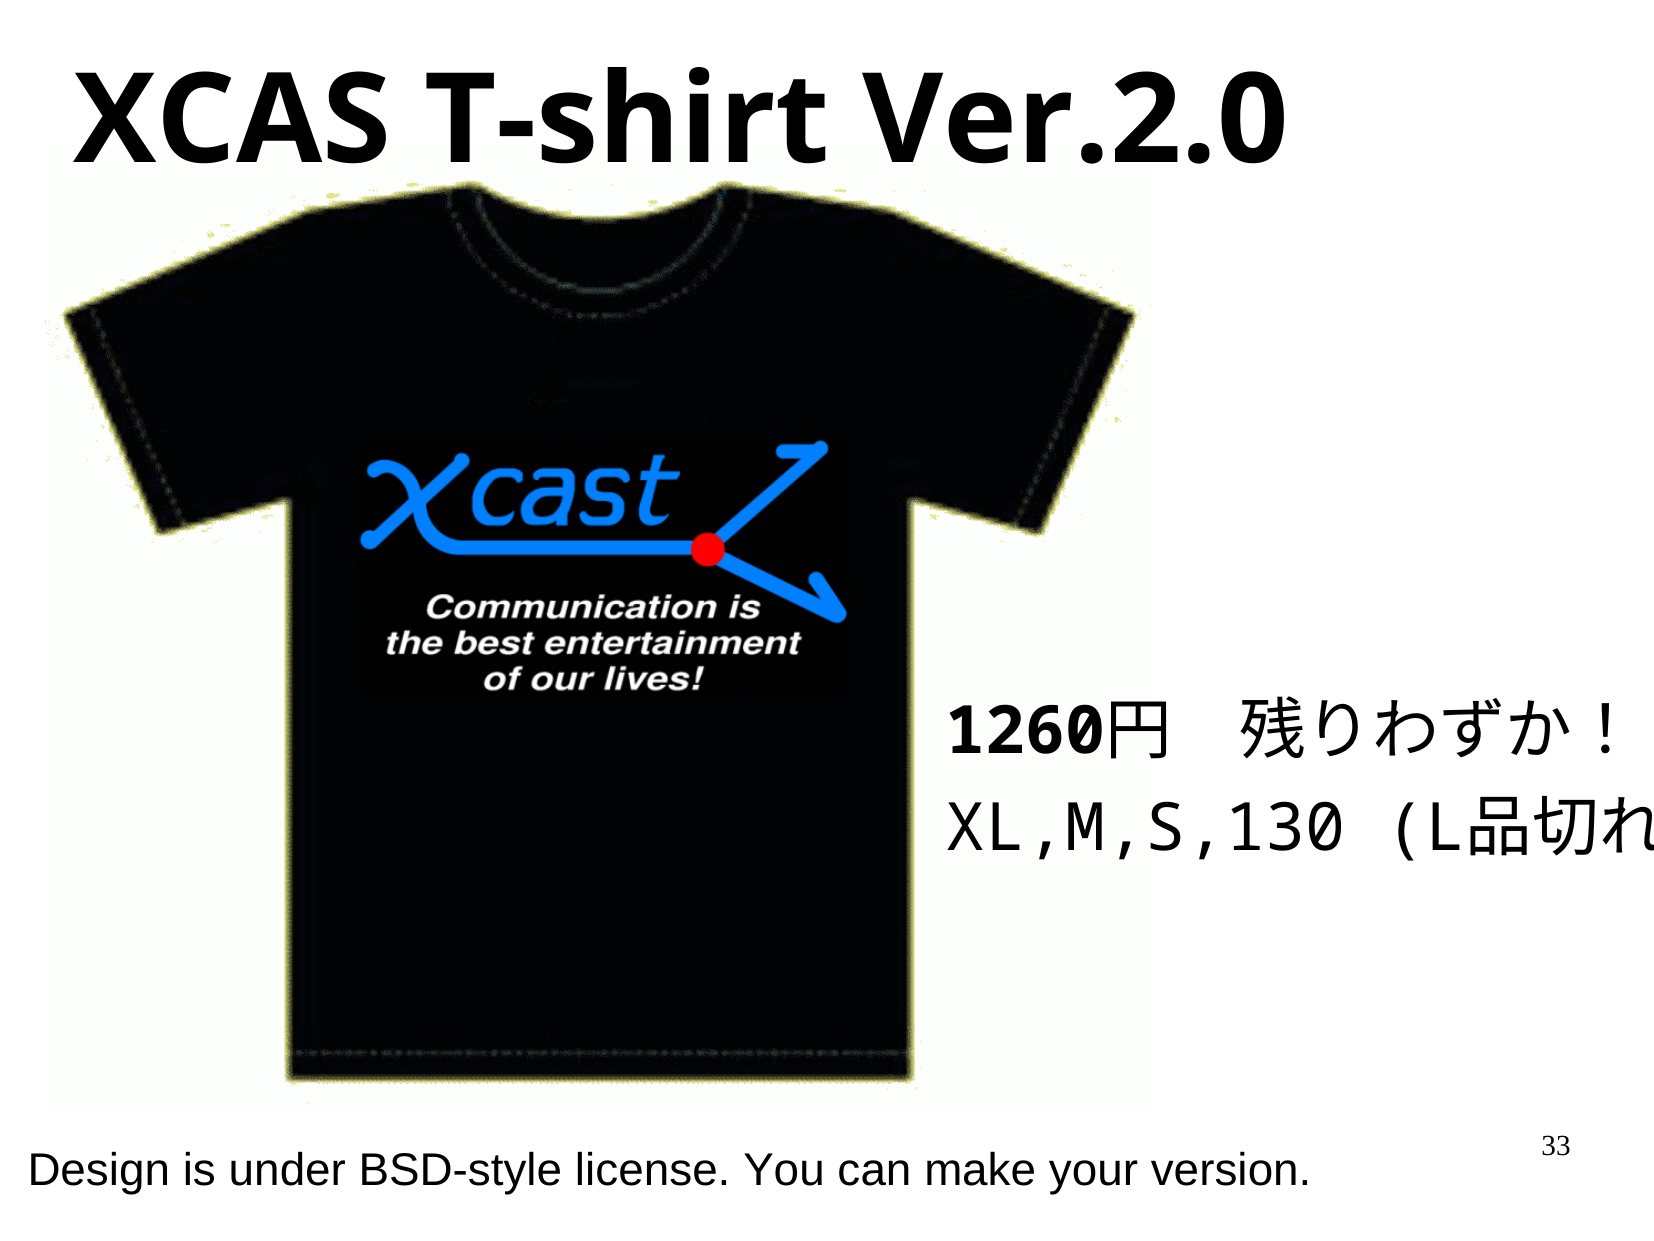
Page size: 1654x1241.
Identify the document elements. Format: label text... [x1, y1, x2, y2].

picture [45, 142, 1153, 1115]
text_box Design is under BSD-style license. You can make your version. [12, 1136, 1583, 1204]
text_box 1260円 残りわずか！ XL,M,S,130 (L品切れ) [930, 668, 1654, 878]
text_box XCAS T-shirt Ver.2.0 [58, 21, 1305, 208]
